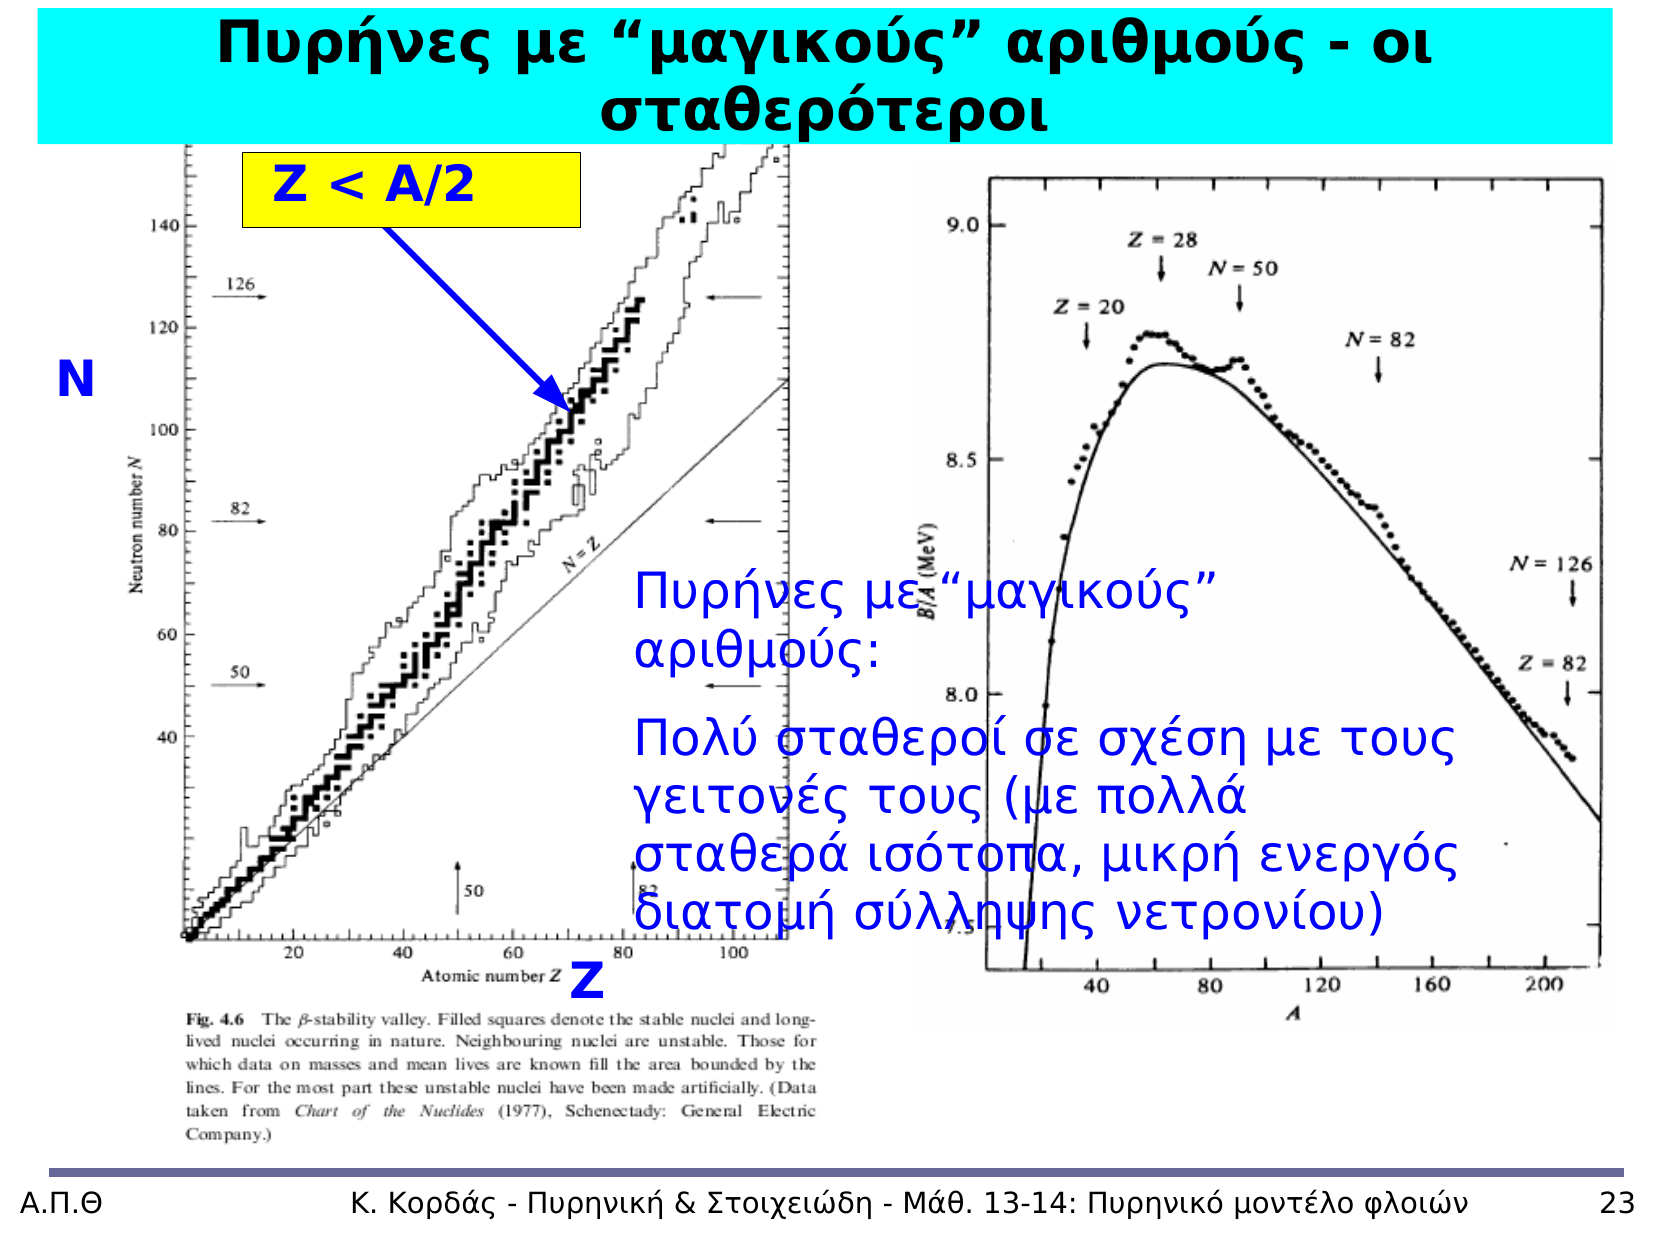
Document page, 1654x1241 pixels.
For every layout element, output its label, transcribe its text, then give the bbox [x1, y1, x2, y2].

title Πυρήνες με “μαγικούς” αριθμούς - οι σταθερότεροι [37, 8, 1613, 145]
text_box Ν [0, 349, 113, 409]
picture [121, 145, 848, 1145]
text_box Πυρήνες με “μαγικούς” αριθμούς: Πολύ σταθεροί σε σχέση με τους γειτονές τους (με πολλά σταθερά ισότοπα, μικρή ενεργός διατομή σύλληψης νετρονίου) [562, 562, 1463, 944]
text_box [242, 152, 581, 228]
picture [914, 149, 1613, 1029]
text_box Ζ [498, 952, 627, 1011]
text_box Ζ < Α/2 [220, 154, 515, 214]
